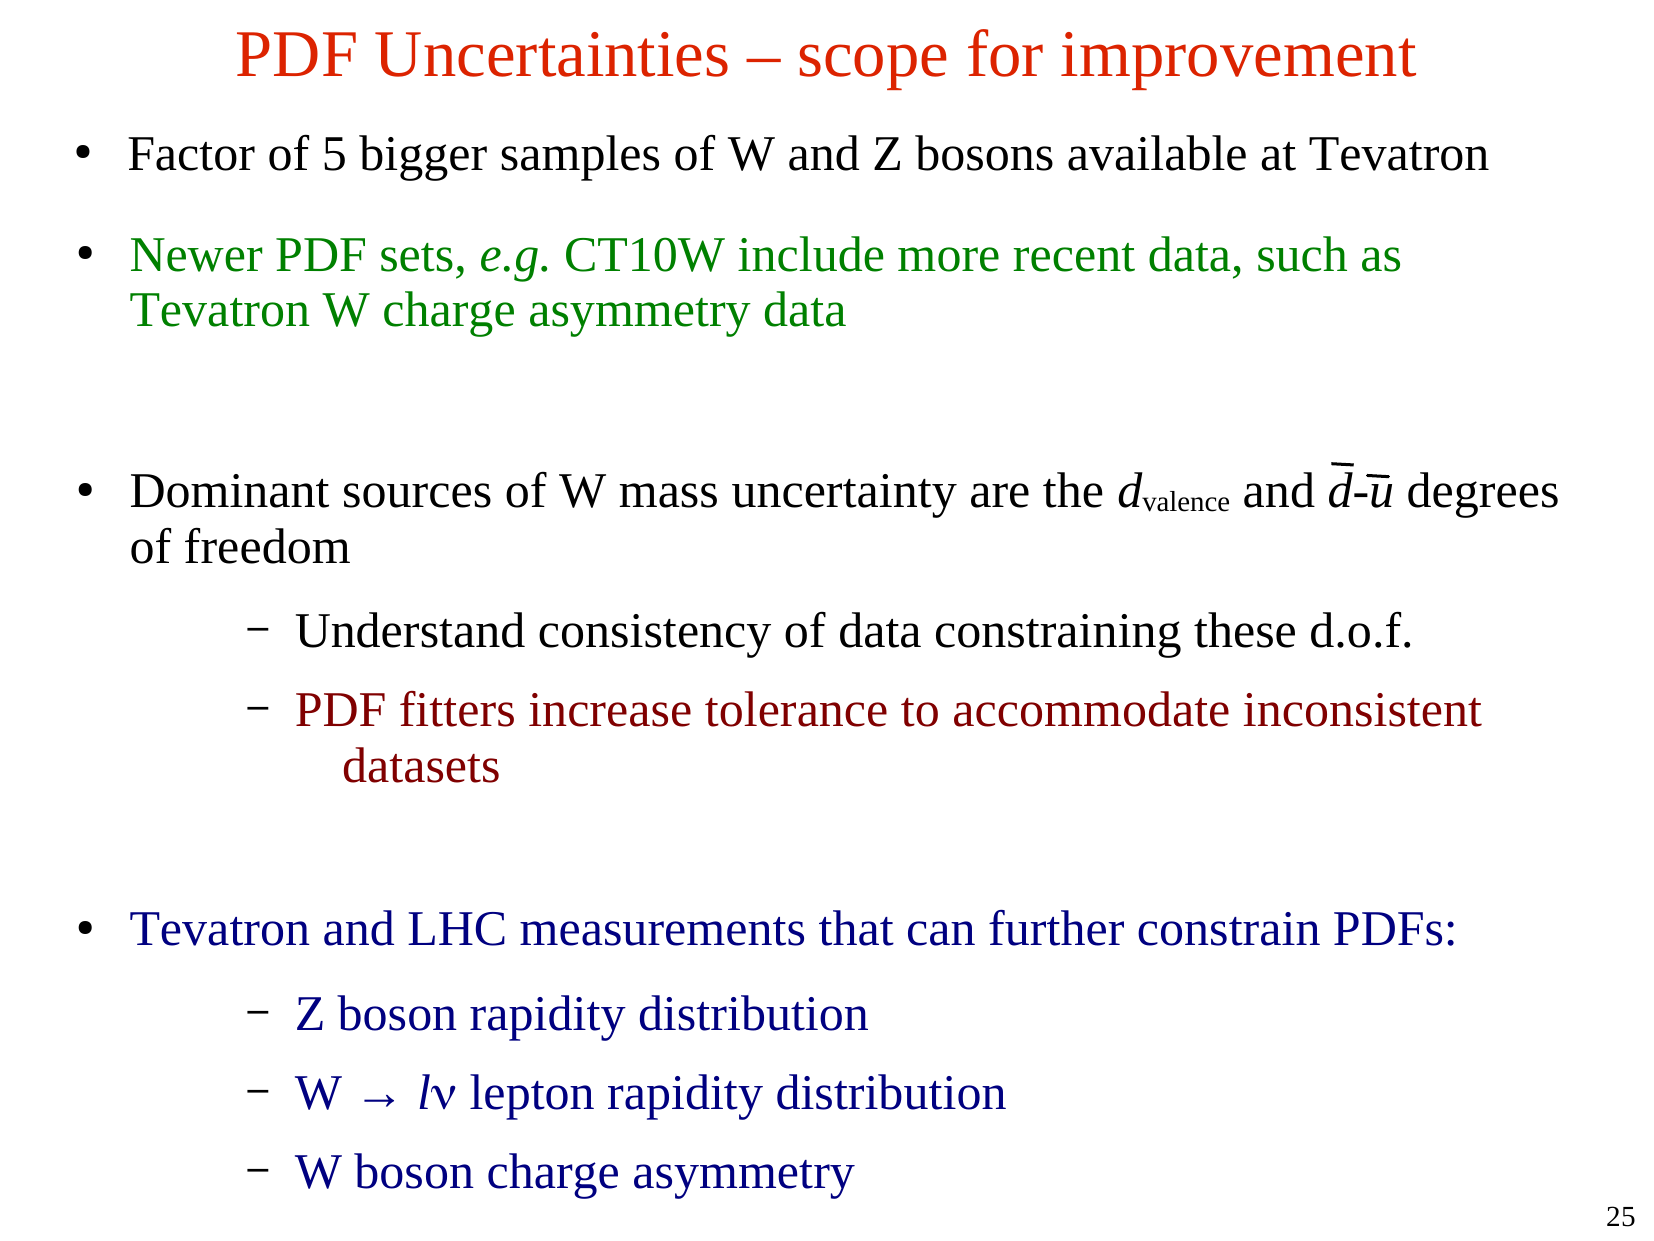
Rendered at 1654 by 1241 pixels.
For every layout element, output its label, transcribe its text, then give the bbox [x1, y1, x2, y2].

title PDF Uncertainties – scope for improvement [121, 0, 1534, 125]
text_box Factor of 5 bigger samples of W and Z bosons available at Tevatron [56, 125, 1544, 182]
list Newer PDF sets, e.g. CT10W include more recent data, such as Tevatron W charge asymmetry data Dominant sources of W mass uncertainty are the dvalence and d-u degrees of freedom Understand consistency of data constraining these d.o.f. PDF fitters increase tolerance to accommodate inconsistent datasets Tevatron and LHC measurements that can further constrain PDFs: Z boson rapidity distribution W → lν lepton rapidity distribution W boson charge asymmetry [58, 226, 1587, 1241]
